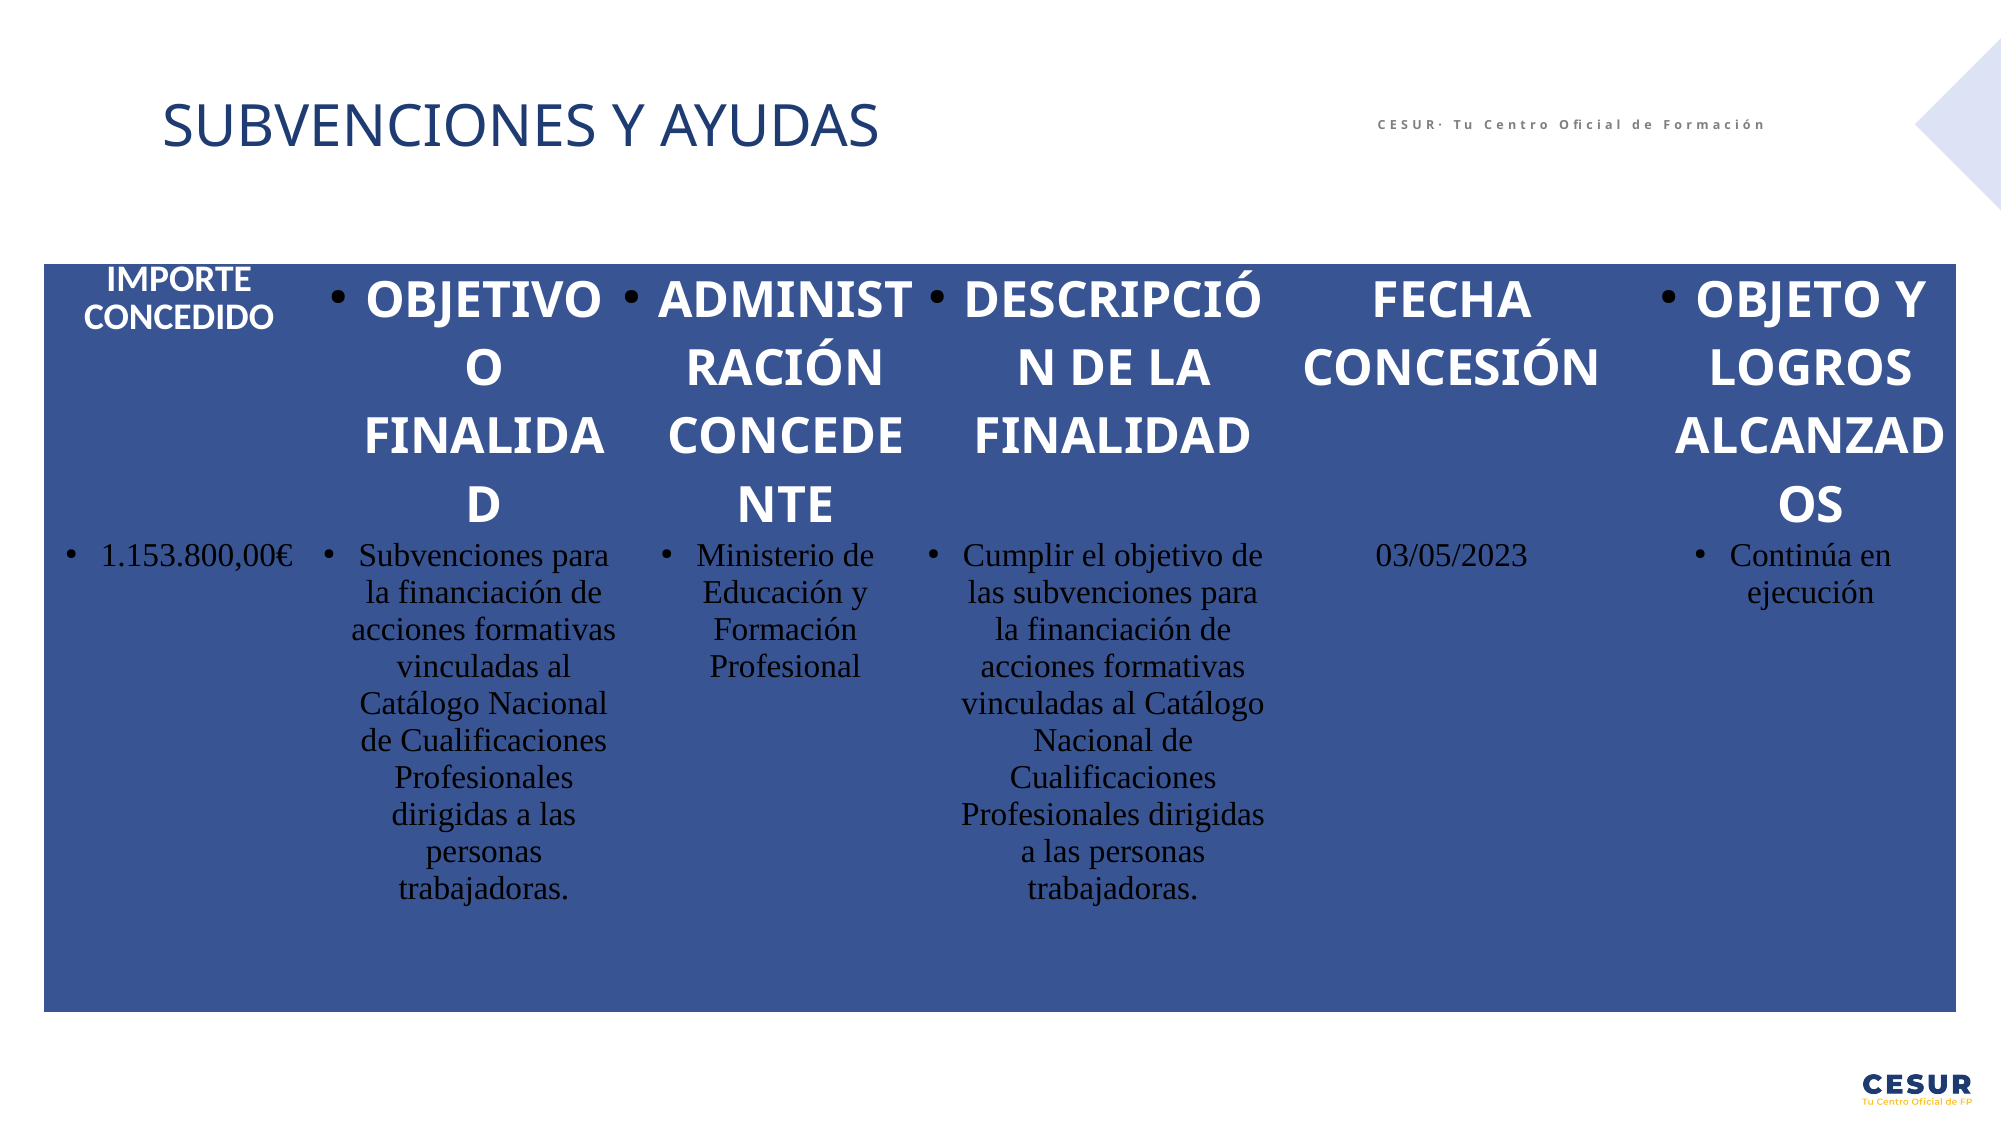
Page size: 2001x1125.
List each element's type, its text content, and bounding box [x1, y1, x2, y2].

title SUBVENCIONES Y AYUDAS [147, 88, 1103, 165]
table_cell 1.153.800,00€ [44, 537, 315, 1012]
table_cell 03/05/2023 [1274, 537, 1630, 1012]
table_header DESCRIPCIÓN DE LA FINALIDAD [917, 264, 1274, 537]
table_cell Cumplir el objetivo de las subvenciones para la financiación de acciones formativas vinculadas al Catálogo Nacional de Cualificaciones Profesionales dirigidas a las personas trabajadoras. [917, 537, 1274, 1012]
table_header FECHA CONCESIÓN [1274, 264, 1630, 537]
table_header OBJETIVO O FINALIDAD [315, 264, 618, 537]
table_header ADMINISTRACIÓN CONCEDENTE [618, 264, 917, 537]
table_cell Ministerio de Educación y Formación Profesional [618, 537, 917, 1012]
table_header OBJETO Y LOGROS ALCANZADOS [1630, 264, 1956, 537]
table_cell Subvenciones para la financiación de acciones formativas vinculadas al Catálogo Nacional de Cualificaciones Profesionales dirigidas a las personas trabajadoras. [315, 537, 618, 1012]
table_cell Continúa en ejecución [1630, 537, 1956, 1012]
table_header IMPORTE CONCEDIDO [44, 264, 315, 537]
